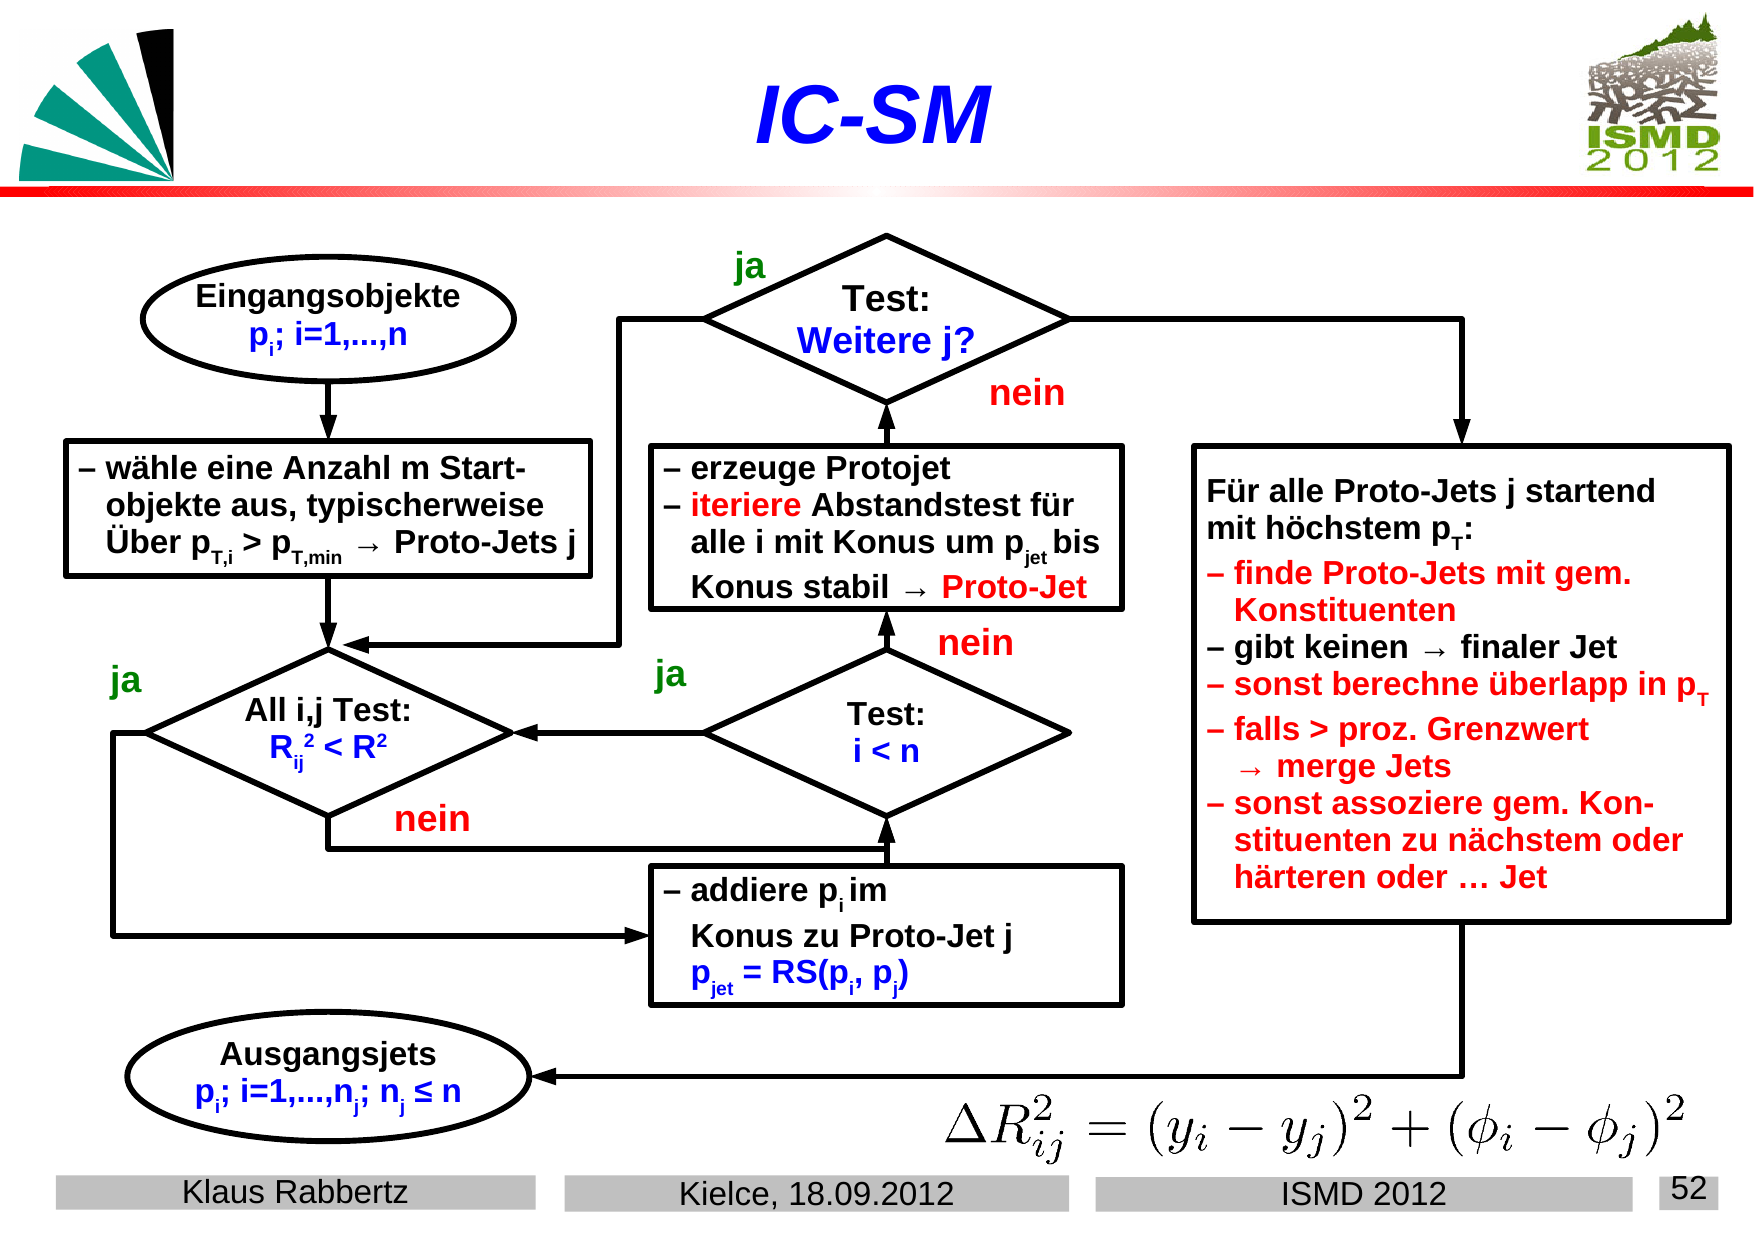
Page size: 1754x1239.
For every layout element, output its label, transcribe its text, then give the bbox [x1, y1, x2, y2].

text_box nein [977, 365, 1078, 419]
text_box All i,j Test: Rij2 < R2 [146, 649, 511, 816]
text_box – wähle eine Anzahl m Start- objekte aus, typischerweise Über pT,i > pT,min → Proto-Jets j [66, 441, 591, 577]
text_box nein [925, 615, 1027, 670]
text_box Test: Weitere j? [778, 235, 1069, 403]
text_box ja [643, 646, 699, 700]
text_box – addiere pi im Konus zu Proto-Jet j pjet = RS(pi, pj) [651, 866, 1123, 1005]
title IC-SM [220, 22, 1525, 207]
picture [19, 29, 174, 183]
text_box Test: i < n [704, 649, 1070, 816]
text_box ja [98, 652, 154, 707]
text_box Für alle Proto-Jets j startend mit höchstem pT: – finde Proto-Jets mit gem. Konstituenten – gibt keinen → finaler Jet – sonst berechne überlapp in pT – falls > proz. Grenzwert → merge Jets – sonst assoziere gem. Kon- stituenten zu nächstem oder härteren oder … Jet [1194, 445, 1730, 923]
text_box Eingangsobjekte pi; i=1,...,n [142, 256, 515, 382]
text_box Test: Weitere j? [704, 310, 722, 328]
text_box – erzeuge Protojet – iteriere Abstandstest für alle i mit Konus um pjet bis Konus stabil → Proto-Jet [651, 445, 1123, 610]
text_box ja [722, 238, 778, 360]
picture [1579, 5, 1727, 177]
text_box Ausgangsjets pi; i=1,...,nj; nj ≤ n [127, 1011, 530, 1142]
text_box nein [382, 791, 484, 843]
picture [938, 1089, 1691, 1168]
